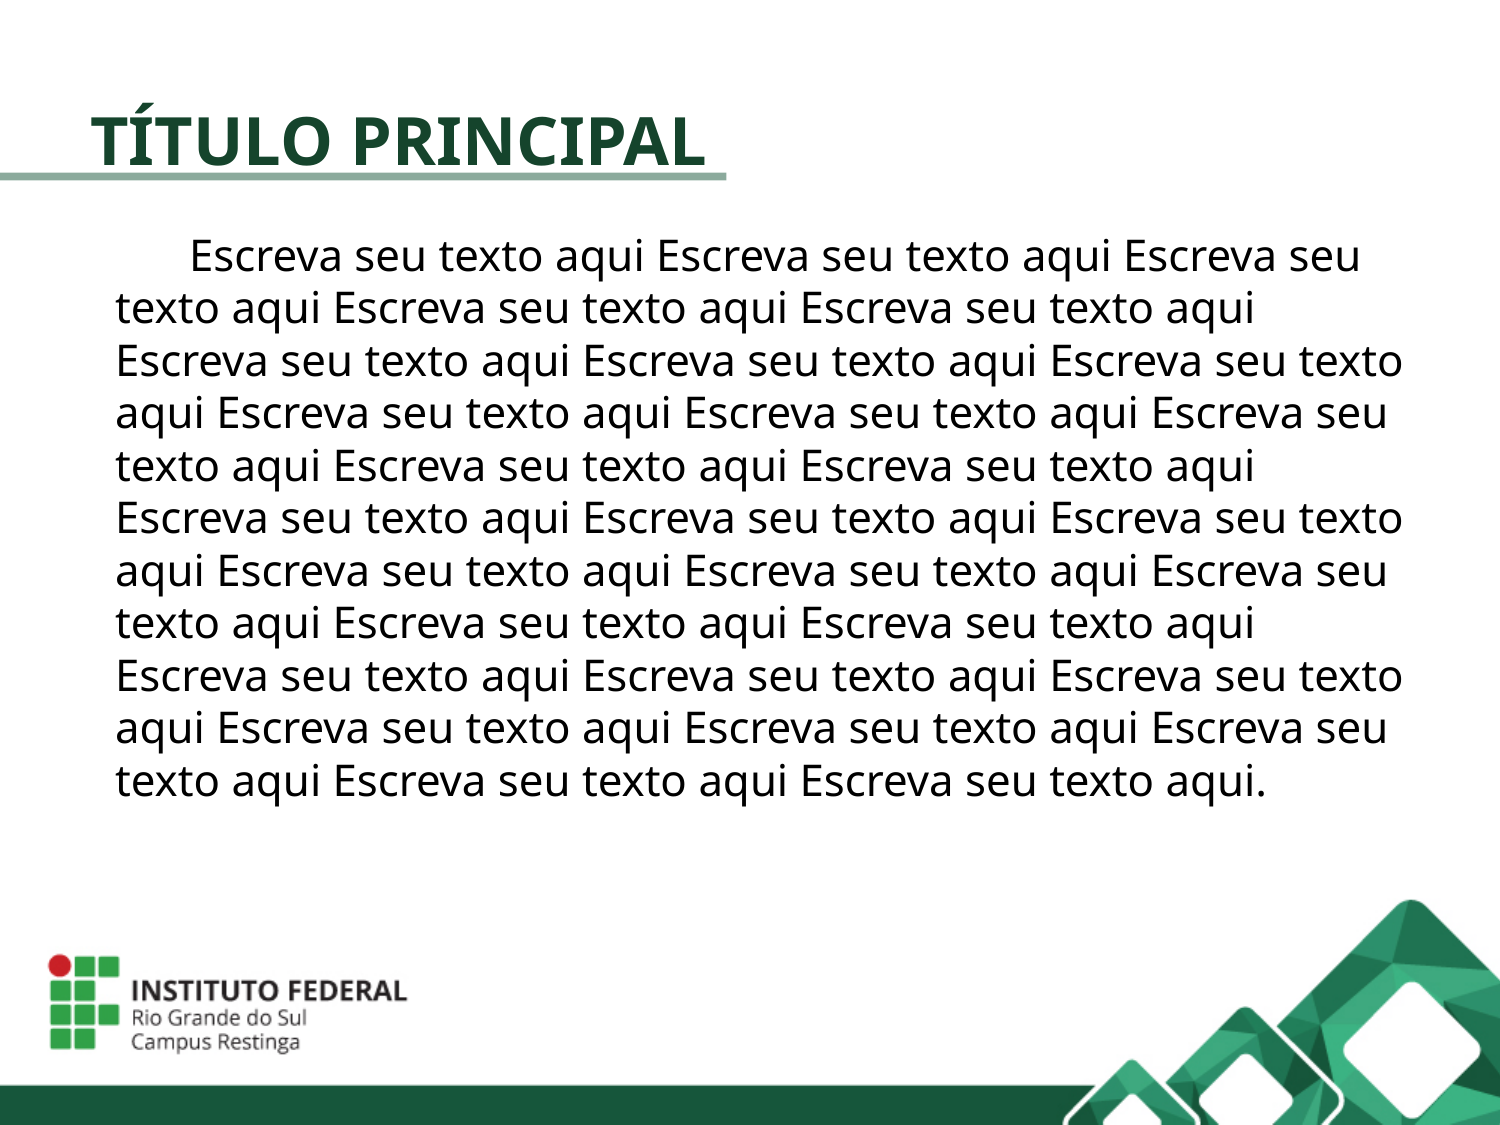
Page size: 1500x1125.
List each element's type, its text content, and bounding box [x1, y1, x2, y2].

title TÍTULO PRINCIPAL [75, 45, 1426, 233]
text_box [0, 173, 75, 180]
text_box Escreva seu texto aqui Escreva seu texto aqui Escreva seu texto aqui Escreva seu texto aqui Escreva seu texto aqui Escreva seu texto aqui Escreva seu texto aqui Escreva seu texto aqui Escreva seu texto aqui Escreva seu texto aqui Escreva seu texto aqui Escreva seu texto aqui Escreva seu texto aqui Escreva seu texto aqui Escreva seu texto aqui Escreva seu texto aqui Escreva seu texto aqui Escreva seu texto aqui Escreva seu texto aqui Escreva seu texto aqui Escreva seu texto aqui Escreva seu texto aqui Escreva seu texto aqui Escreva seu texto aqui Escreva seu texto aqui Escreva seu texto aqui Escreva seu texto aqui Escreva seu texto aqui Escreva seu texto aqui. [100, 220, 1424, 813]
picture [0, 0, 1500, 1125]
